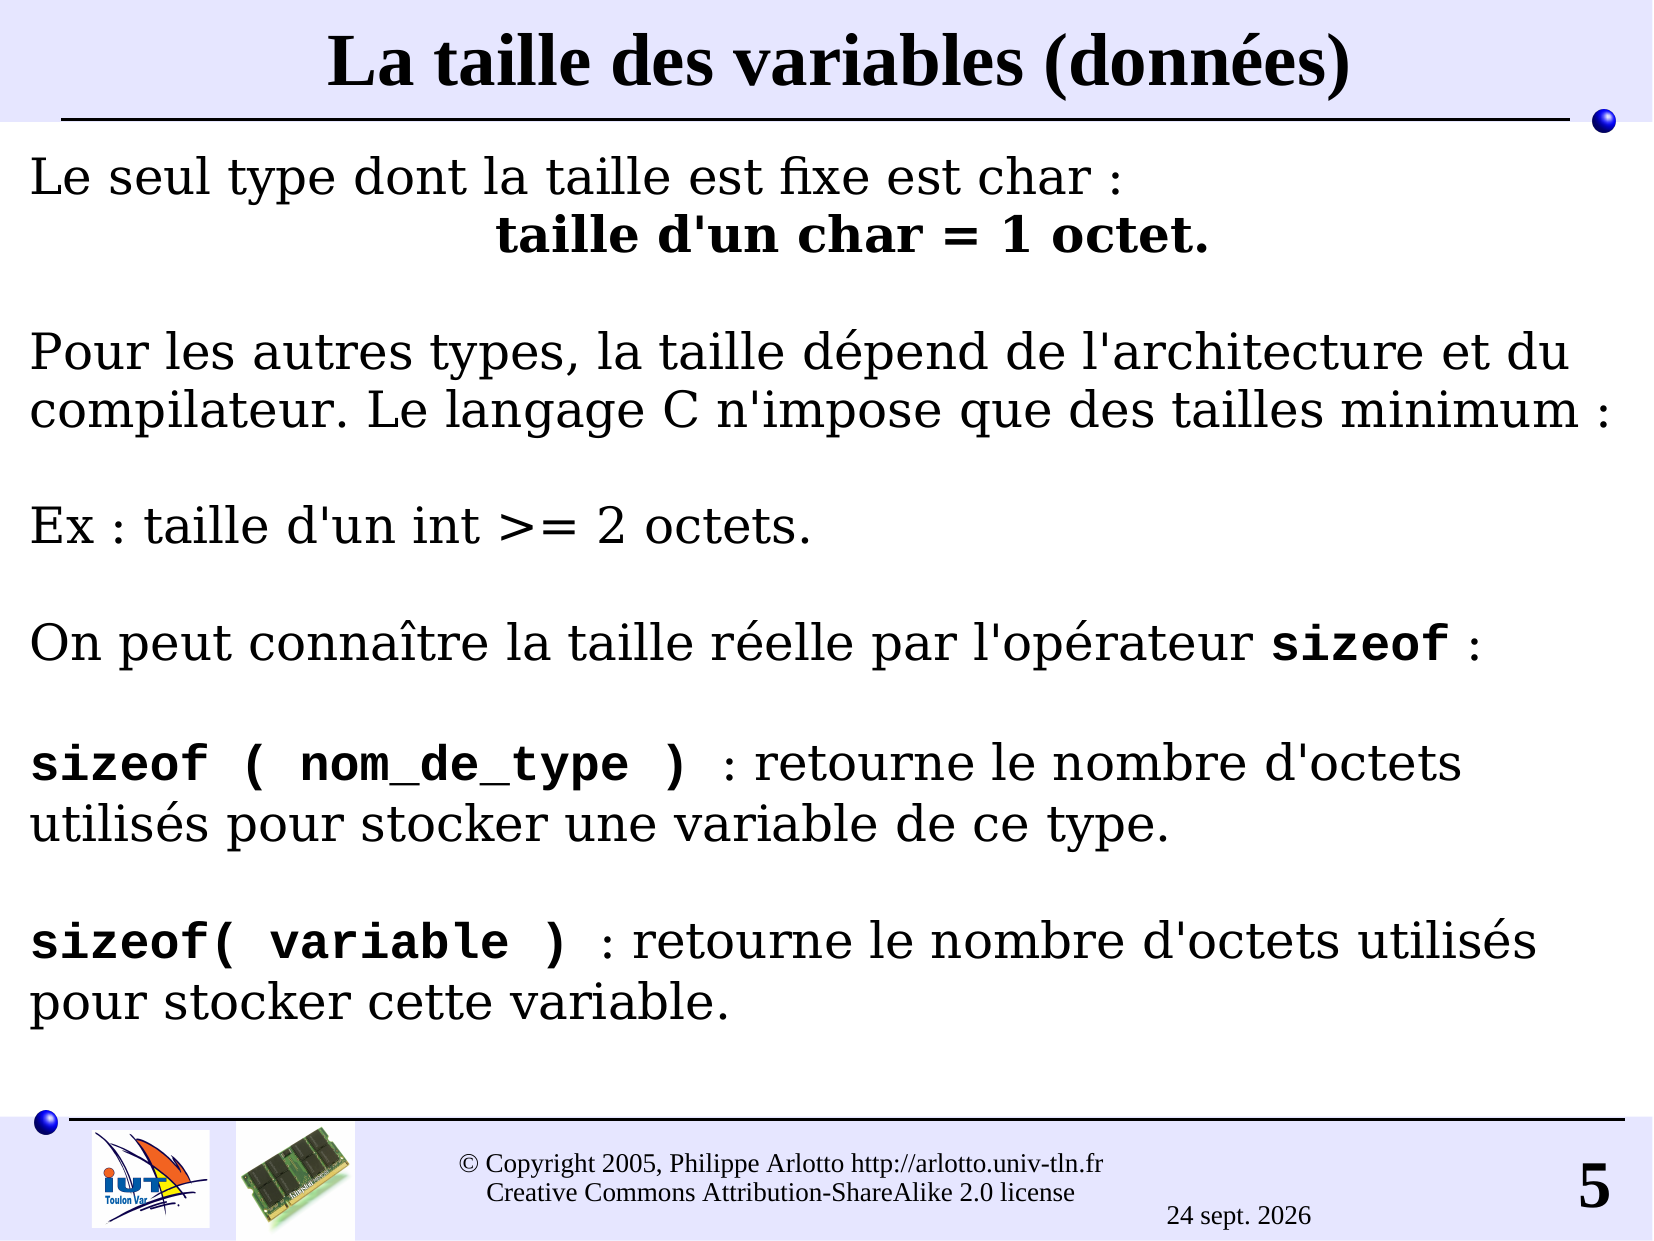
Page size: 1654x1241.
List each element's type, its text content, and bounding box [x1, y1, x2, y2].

text_box Le seul type dont la taille est fixe est char : taille d'un char = 1 octet. Pour les autres types, la taille dépend de l'architecture et du compilateur. Le langage C n'impose que des tailles minimum : Ex : taille d'un int >= 2 octets. On peut connaître la taille réelle par l'opérateur sizeof : sizeof ( nom_de_type ) : retourne le nombre d'octets utilisés pour stocker une variable de ce type. sizeof( variable ) : retourne le nombre d'octets utilisés pour stocker cette variable. [29, 147, 1614, 1032]
title La taille des variables (données) [95, 14, 1585, 107]
picture [236, 1121, 355, 1241]
